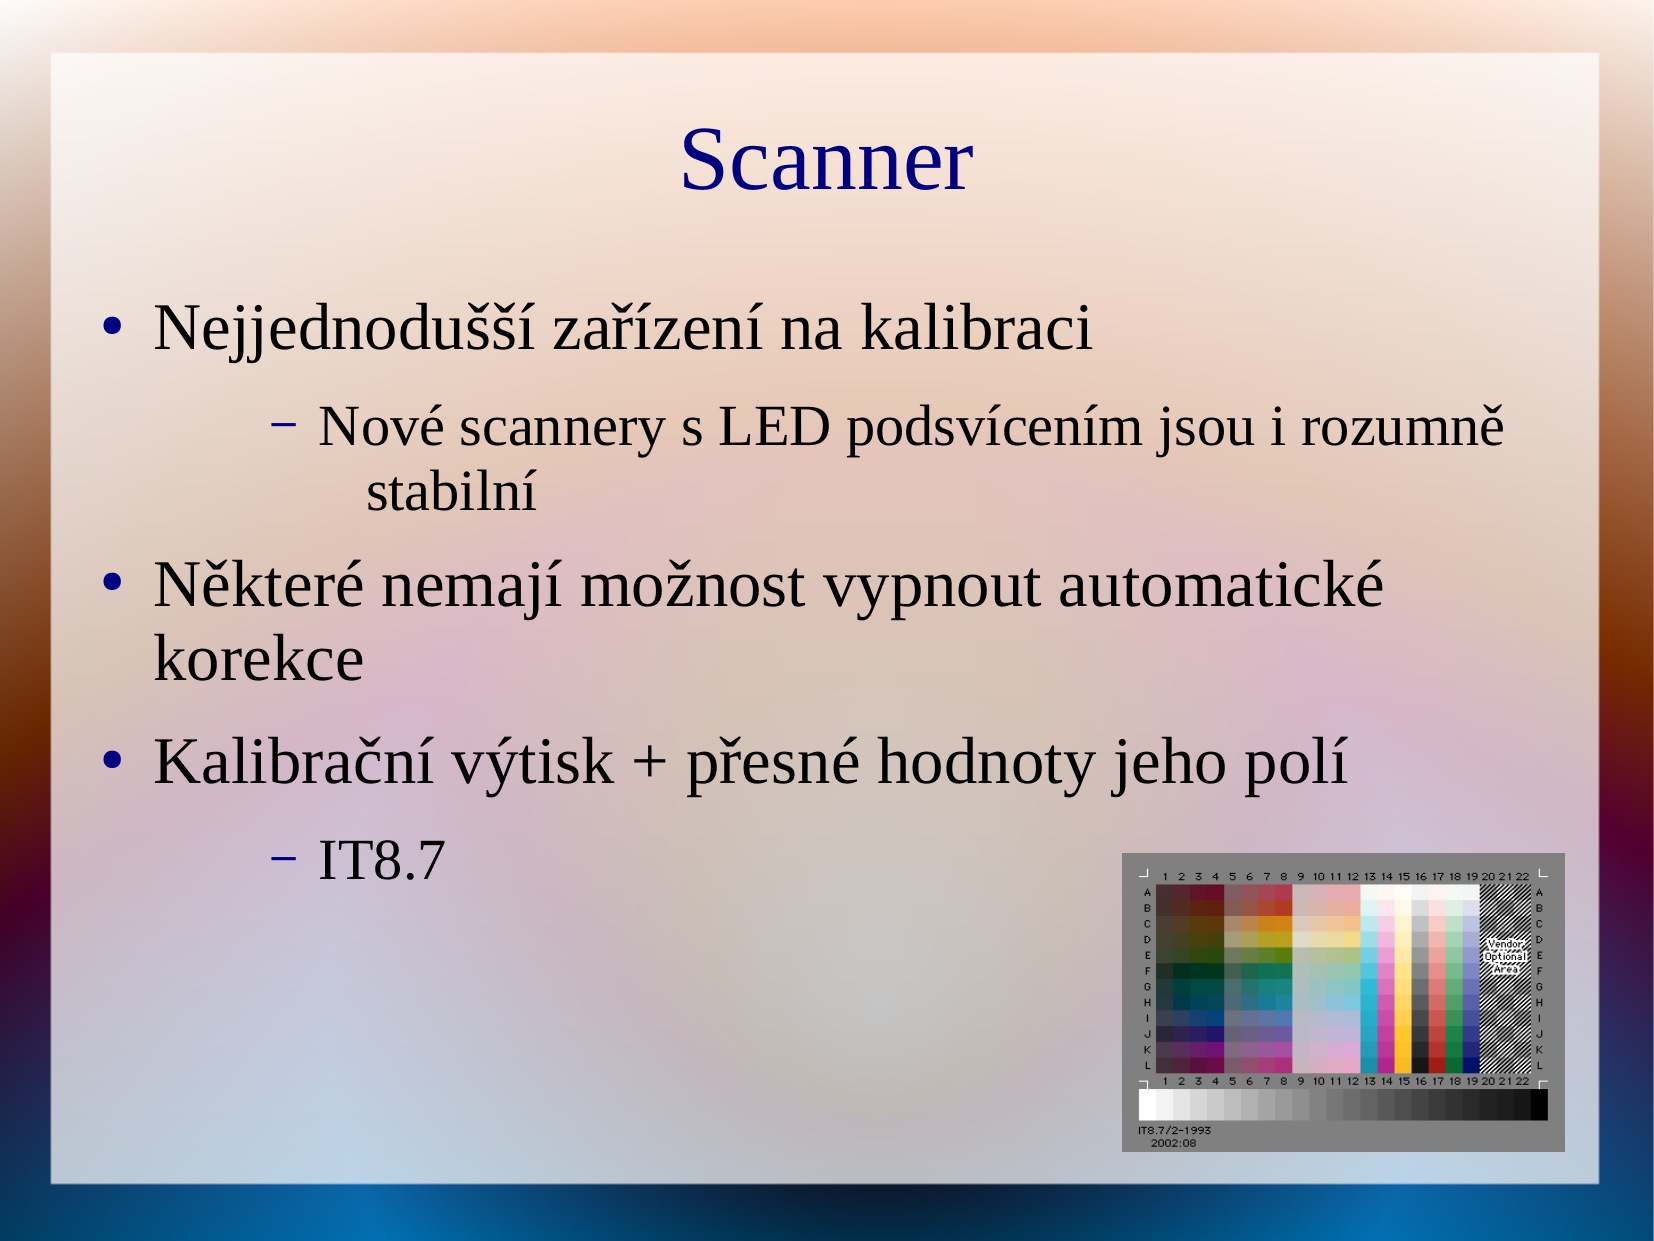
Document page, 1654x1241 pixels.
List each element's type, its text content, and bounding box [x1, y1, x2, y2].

list Nejjednodušší zařízení na kalibraci Nové scannery s LED podsvícením jsou i rozumně stabilní Některé nemají možnost vypnout automatické korekce Kalibrační výtisk + přesné hodnoty jeho polí IT8.7 [82, 290, 1571, 1094]
title Scanner [82, 55, 1571, 263]
picture [0, 0, 1654, 1241]
